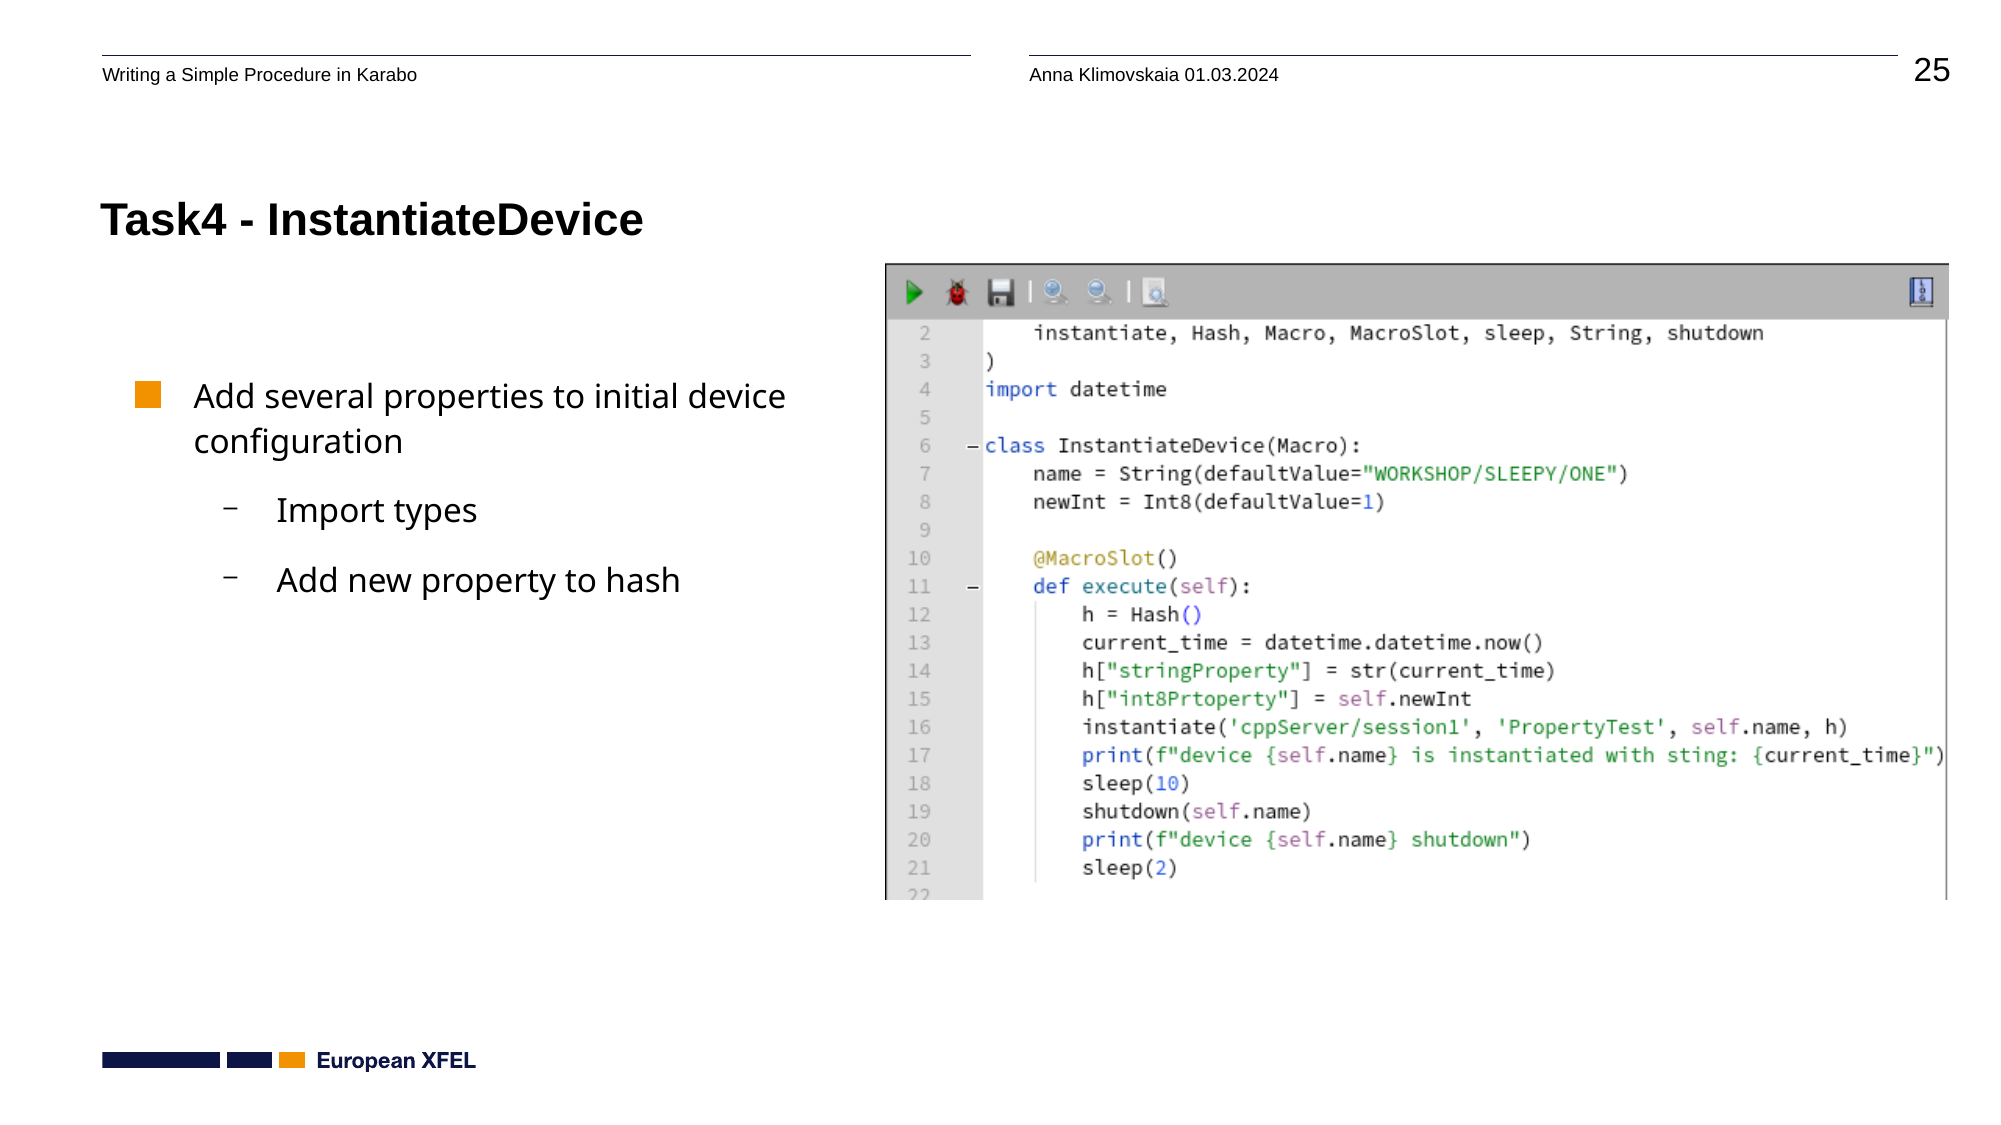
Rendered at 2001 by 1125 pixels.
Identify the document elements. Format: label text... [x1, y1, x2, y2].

picture [885, 262, 1949, 901]
list Add several properties to initial device configuration Import types Add new property to hash [135, 303, 885, 795]
title Task4 - InstantiateDevice [100, 116, 1898, 245]
